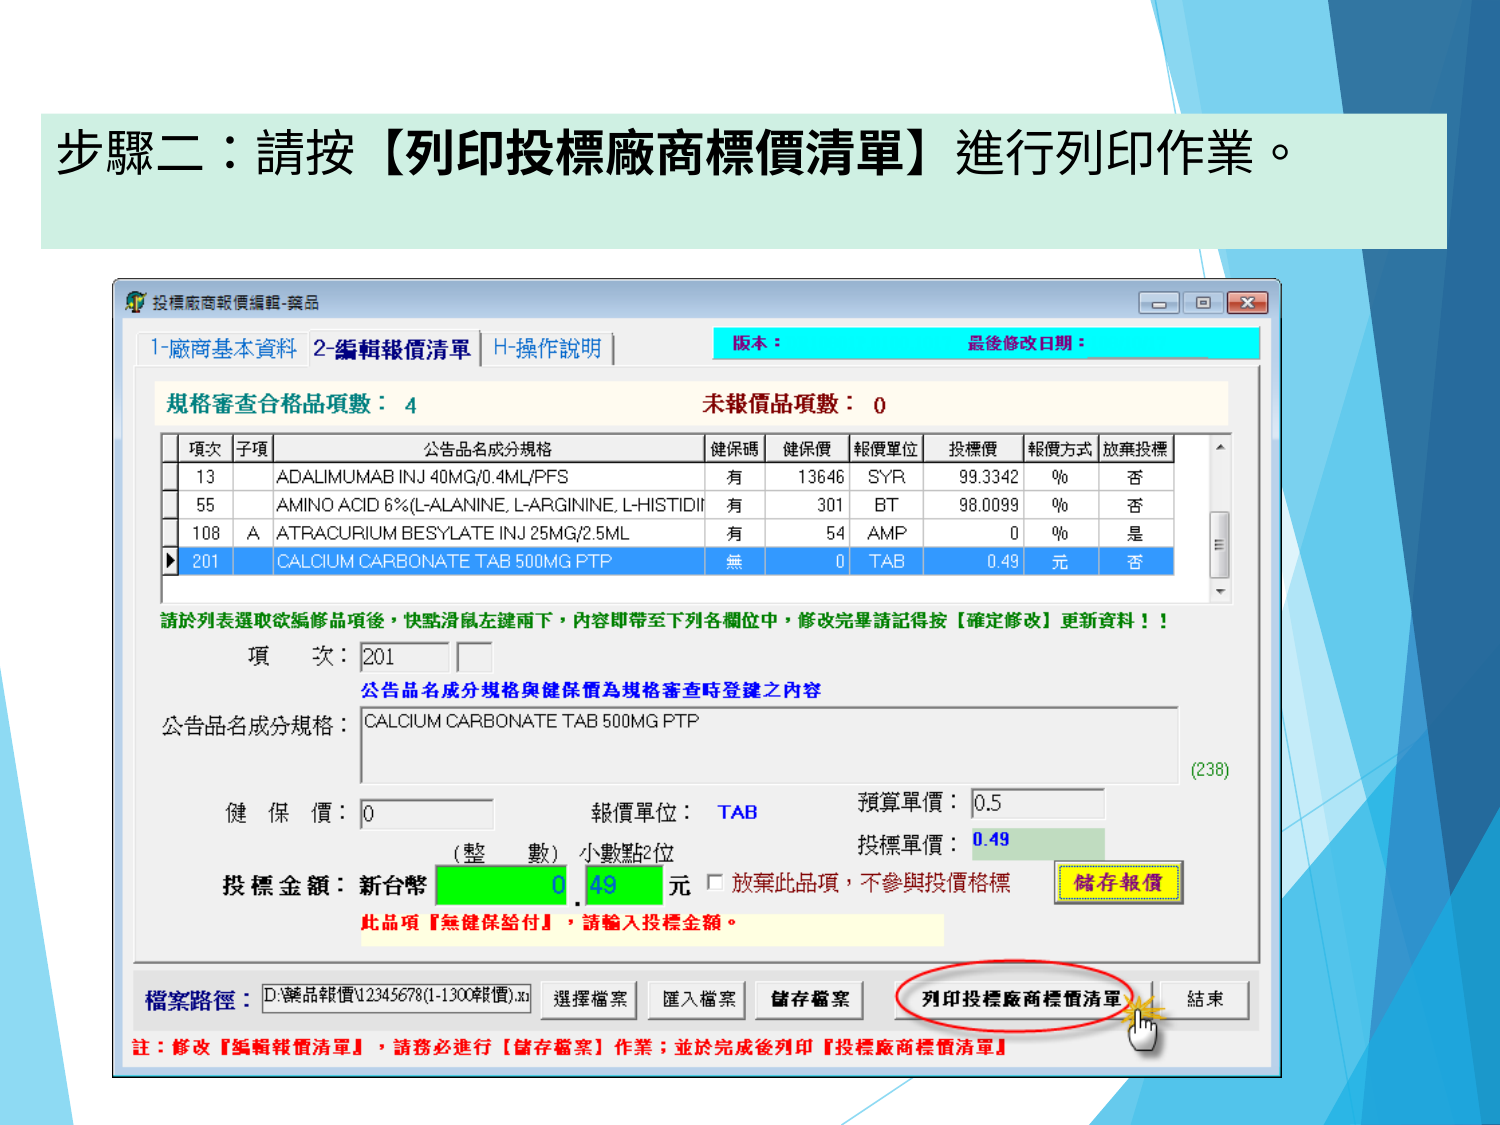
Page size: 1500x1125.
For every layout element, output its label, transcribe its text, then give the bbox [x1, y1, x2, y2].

picture [112, 278, 1282, 1078]
text_box 步驟二：請按【列印投標廠商標價清單】進行列印作業。 [41, 113, 1447, 249]
